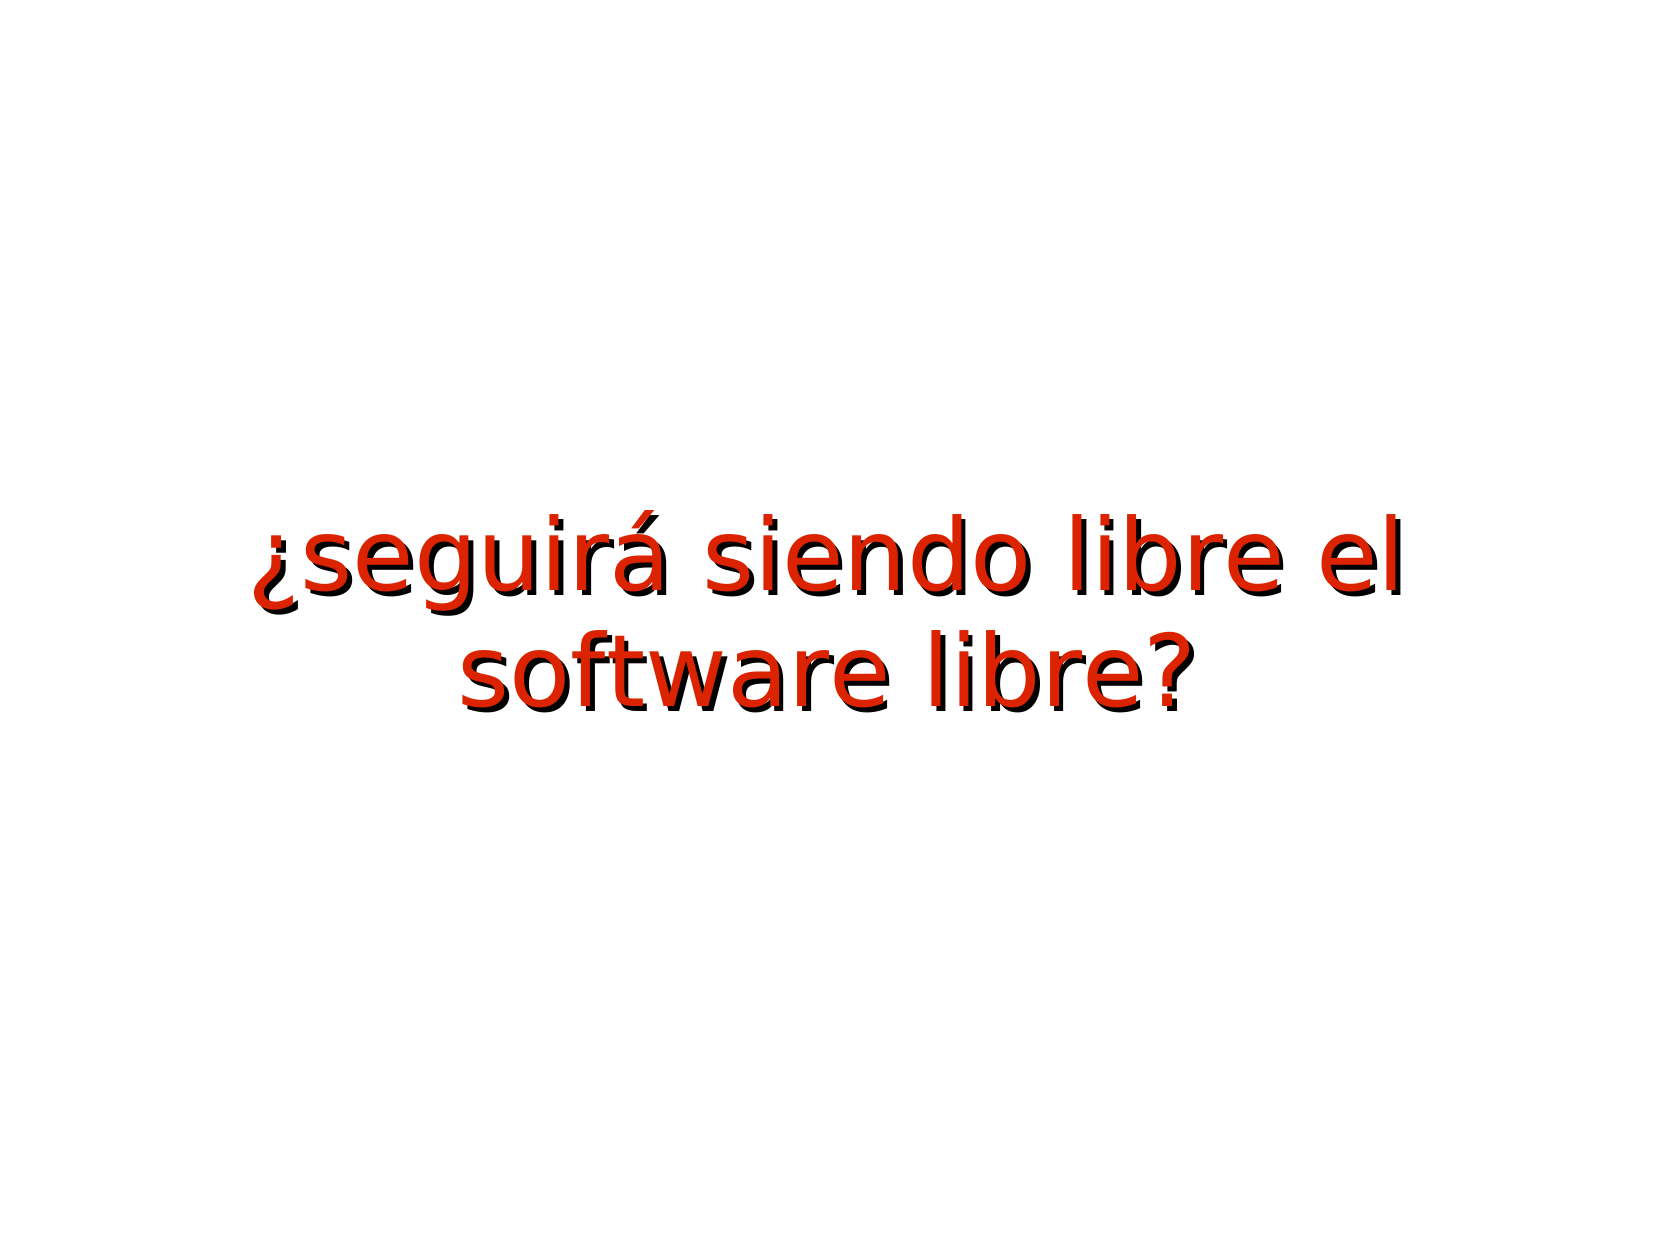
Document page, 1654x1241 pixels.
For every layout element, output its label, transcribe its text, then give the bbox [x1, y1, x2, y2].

title ¿seguirá siendo libre el software libre? [121, 395, 1534, 833]
